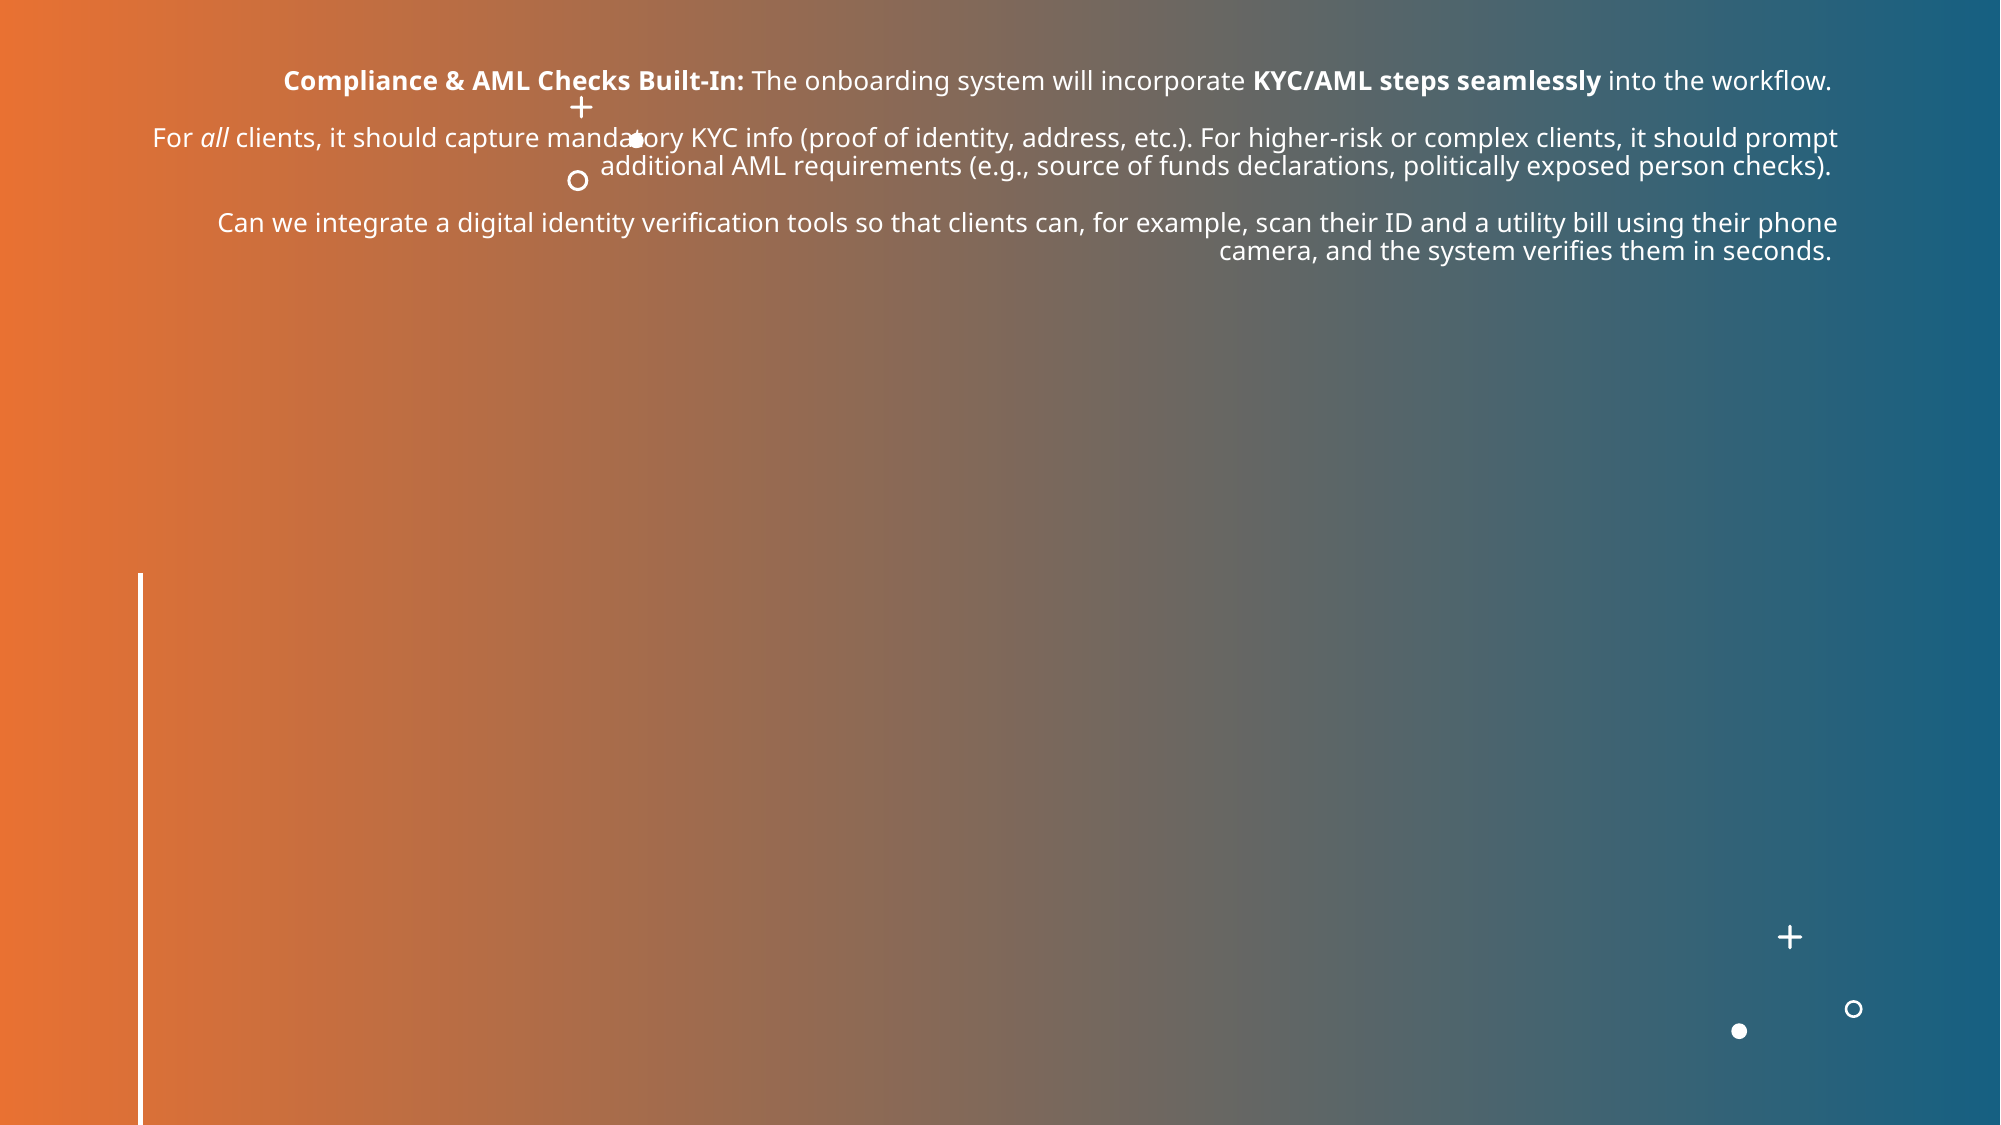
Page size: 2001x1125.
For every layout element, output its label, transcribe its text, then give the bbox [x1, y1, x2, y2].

text_box [0, 0, 2000, 1125]
title Compliance & AML Checks Built-In: The onboarding system will incorporate KYC/AML steps seamlessly into the workflow. For all clients, it should capture mandatory KYC info (proof of identity, address, etc.). For higher-risk or complex clients, it should prompt additional AML requirements (e.g., source of funds declarations, politically exposed person checks). Can we integrate a digital identity verification tools so that clients can, for example, scan their ID and a utility bill using their phone camera, and the system verifies them in seconds. [636, 95, 1812, 779]
